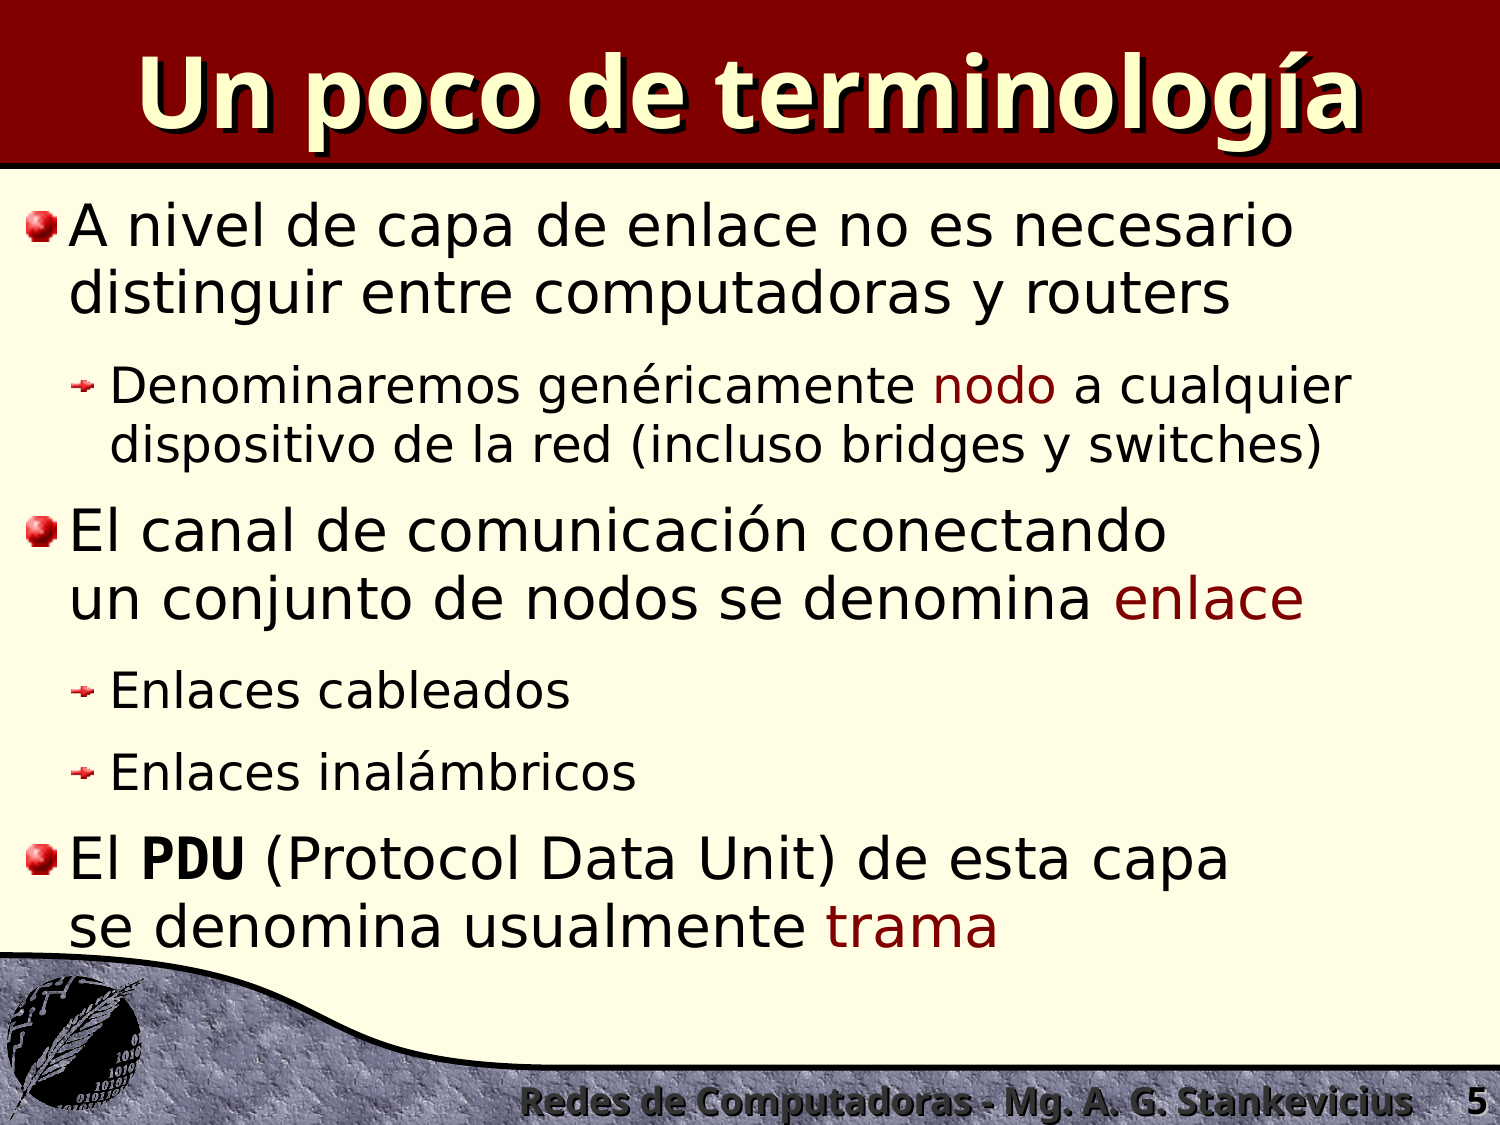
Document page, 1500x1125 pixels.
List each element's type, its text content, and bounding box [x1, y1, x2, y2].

title Un poco de terminología [15, 5, 1485, 160]
picture [1047, 1100, 1054, 1110]
list A nivel de capa de enlace no es necesario distinguir entre computadoras y routers Denominaremos genéricamente nodo a cualquier dispositivo de la red (incluso bridges y switches) El canal de comunicación conectando un conjunto de nodos se denomina enlace Enlaces cableados Enlaces inalámbricos El PDU (Protocol Data Unit) de esta capa se denomina usualmente trama [11, 192, 1486, 962]
picture [790, 1100, 795, 1110]
picture [0, 959, 1500, 1125]
